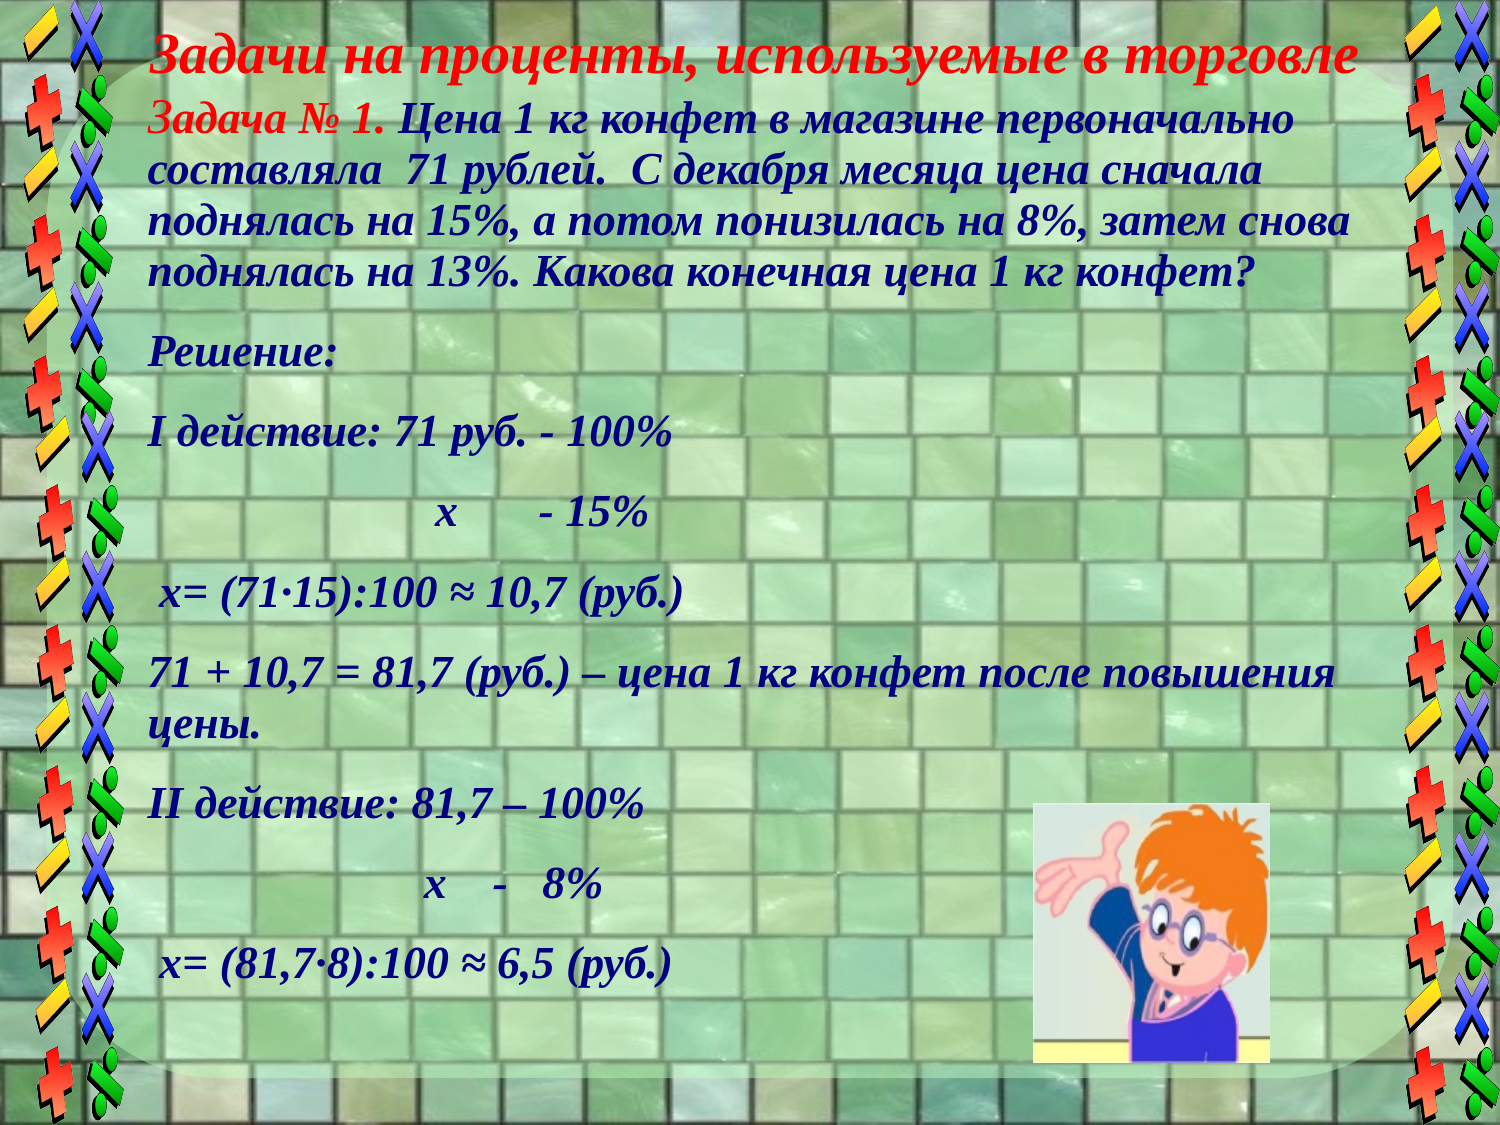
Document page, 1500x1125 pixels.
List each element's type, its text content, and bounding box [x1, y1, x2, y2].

title Задачи на проценты, используемые в торговле [150, 0, 1500, 148]
list Задача № 1. Цена 1 кг конфет в магазине первоначально составляла 71 рублей. C декабря месяца цена сначала поднялась на 15%, а потом понизилась на 8%, затем снова поднялась на 13%. Какова конечная цена 1 кг конфет? Решение: I действие: 71 руб. - 100% х - 15% x= (71·15):100 ≈ 10,7 (руб.) 71 + 10,7 = 81,7 (руб.) – цена 1 кг конфет после повышения цены. II действие: 81,7 – 100% х - 8% x= (81,7·8):100 ≈ 6,5 (руб.) [147, 88, 1409, 1079]
picture [0, 0, 1500, 1125]
picture [1033, 803, 1270, 1063]
